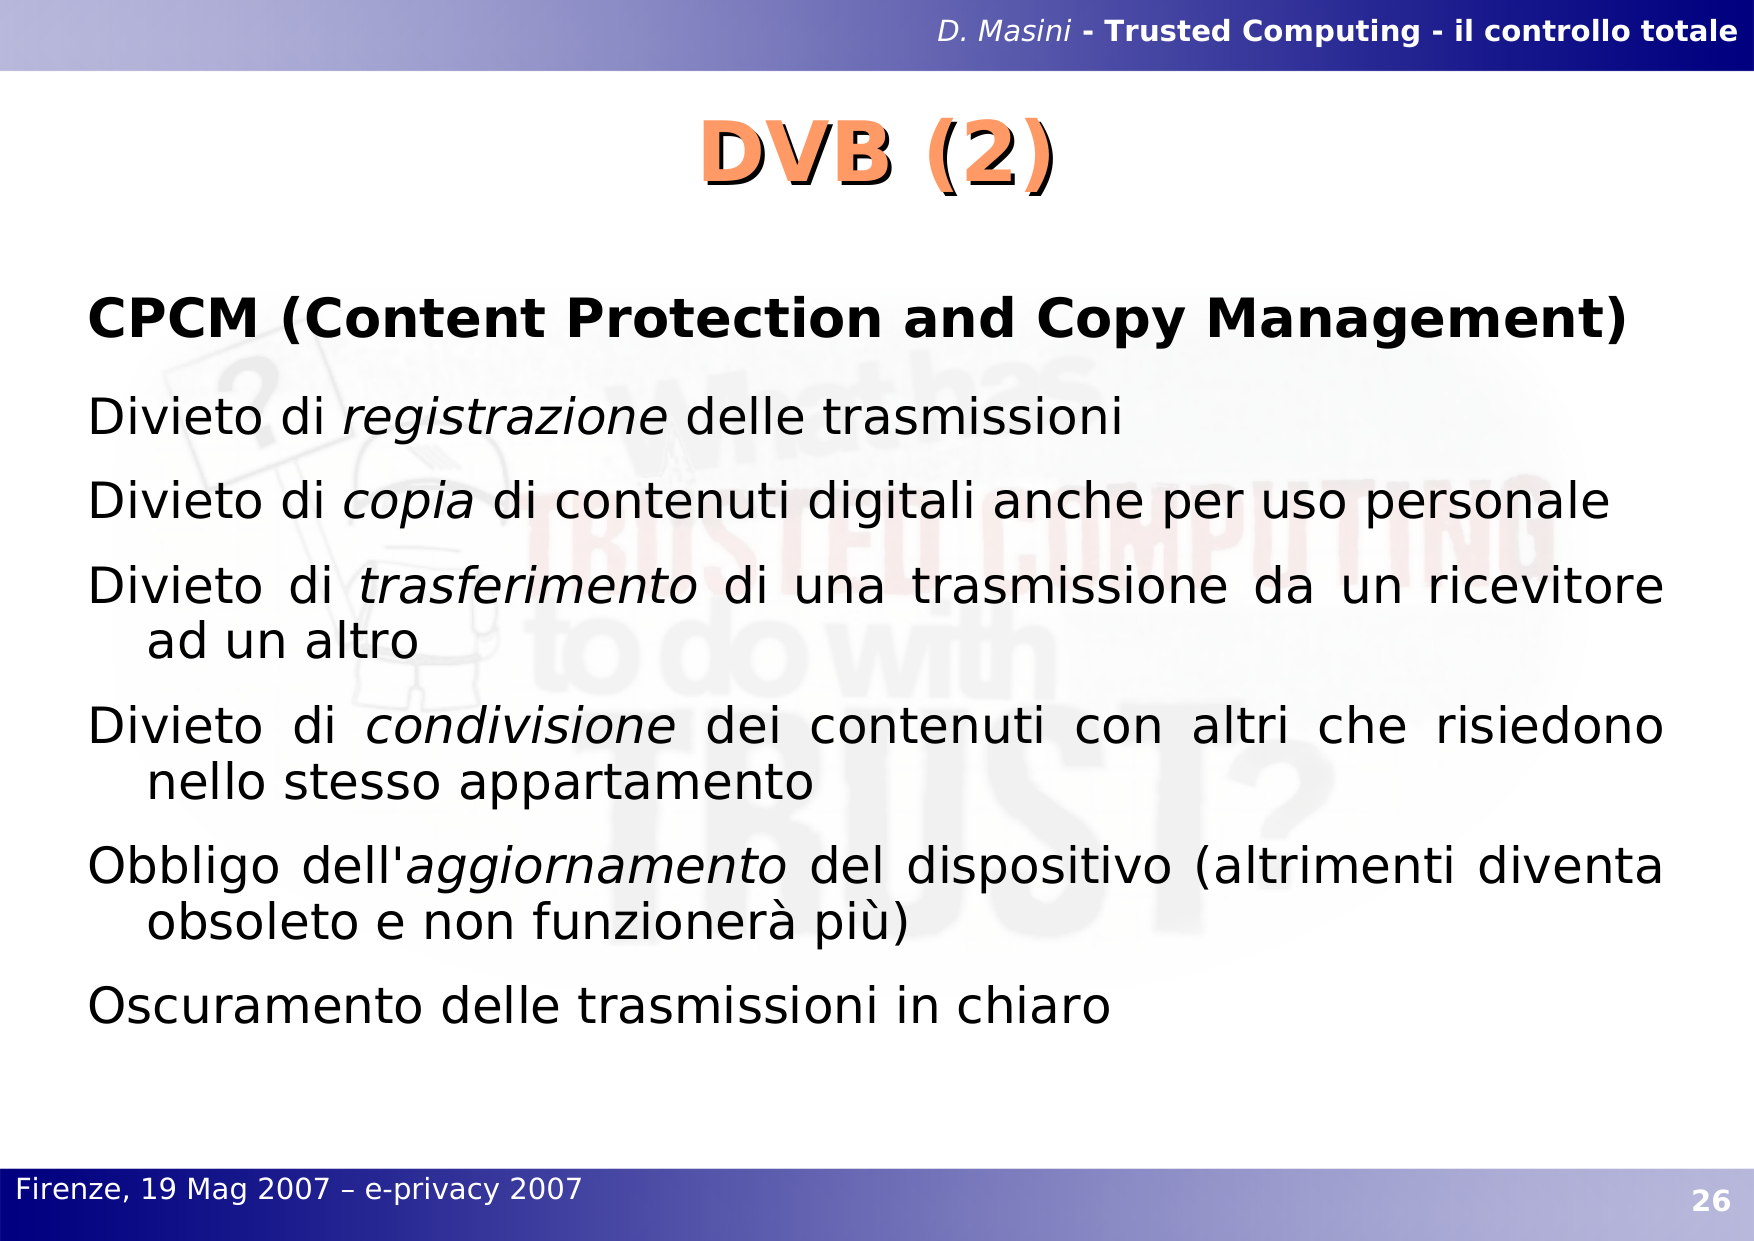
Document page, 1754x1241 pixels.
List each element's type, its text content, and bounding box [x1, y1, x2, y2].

picture [0, 0, 1754, 1241]
title DVB (2) [87, 49, 1667, 257]
list CPCM (Content Protection and Copy Management) Divieto di registrazione delle trasmissioni Divieto di copia di contenuti digitali anche per uso personale Divieto di trasferimento di una trasmissione da un ricevitore ad un altro Divieto di condivisione dei contenuti con altri che risiedono nello stesso appartamento Obbligo dell'aggiornamento del dispositivo (altrimenti diventa obsoleto e non funzionerà più) Oscuramento delle trasmissioni in chiaro [87, 289, 1667, 1108]
